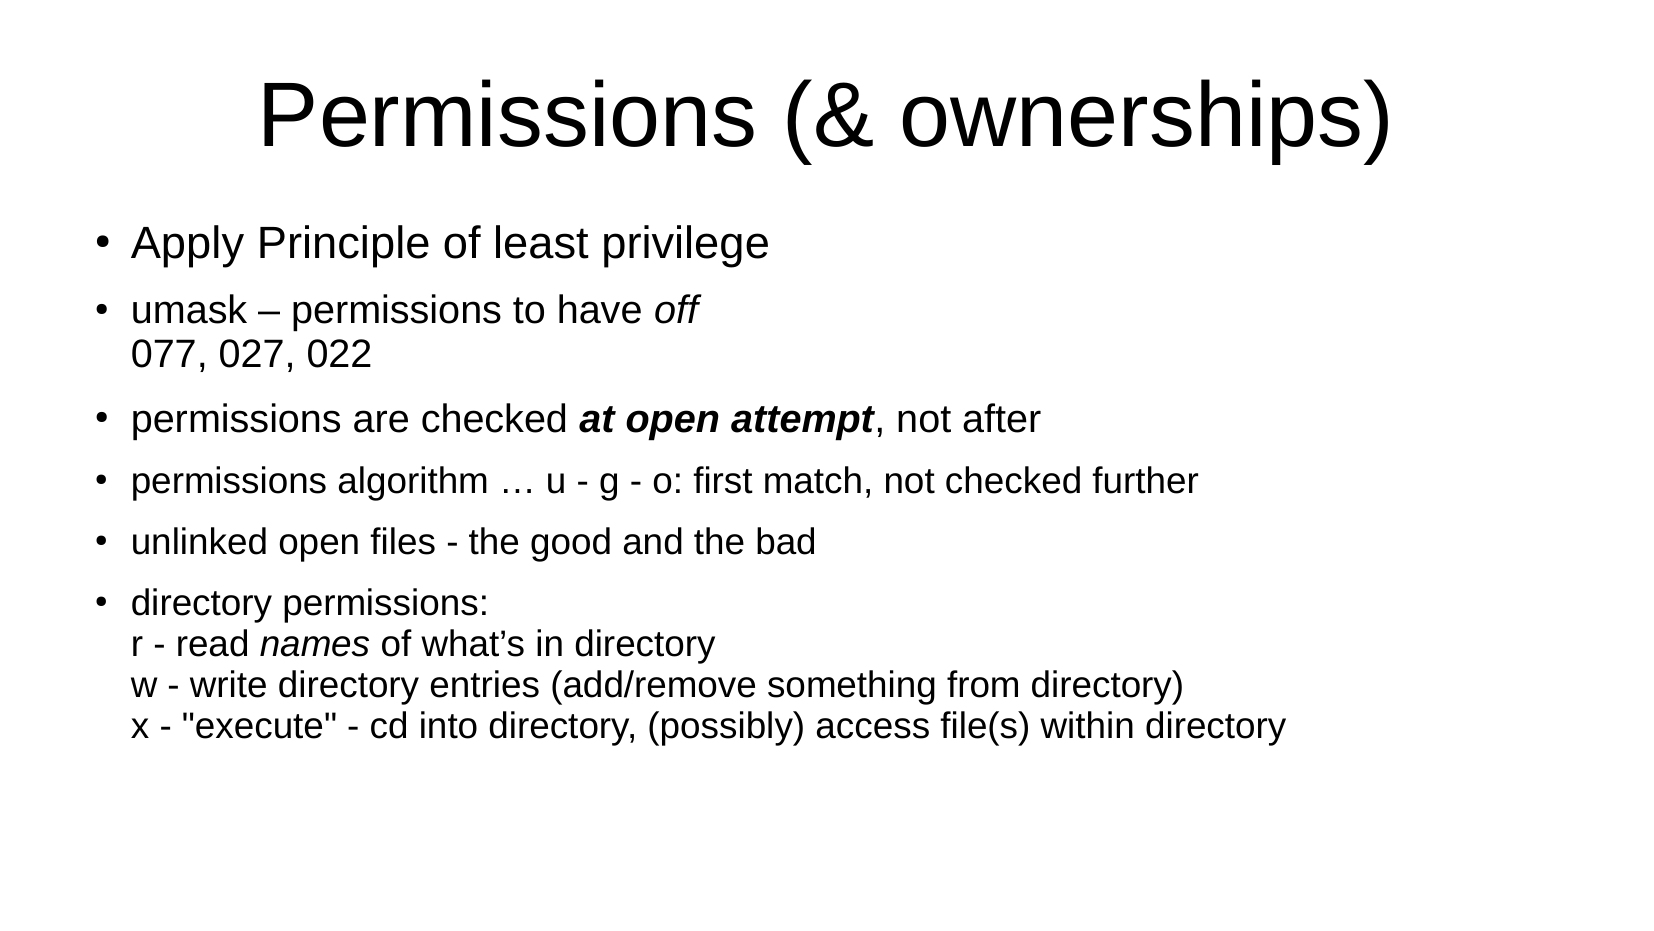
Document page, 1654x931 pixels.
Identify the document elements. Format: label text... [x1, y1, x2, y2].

title Permissions (& ownerships) [82, 37, 1571, 193]
list Apply Principle of least privilege umask – permissions to have off 077, 027, 022 permissions are checked at open attempt, not after permissions algorithm … u - g - o: first match, not checked further unlinked open files - the good and the bad directory permissions: r - read names of what’s in directory w - write directory entries (add/remove something from directory) x - "execute" - cd into directory, (possibly) access file(s) within directory [82, 217, 1571, 758]
